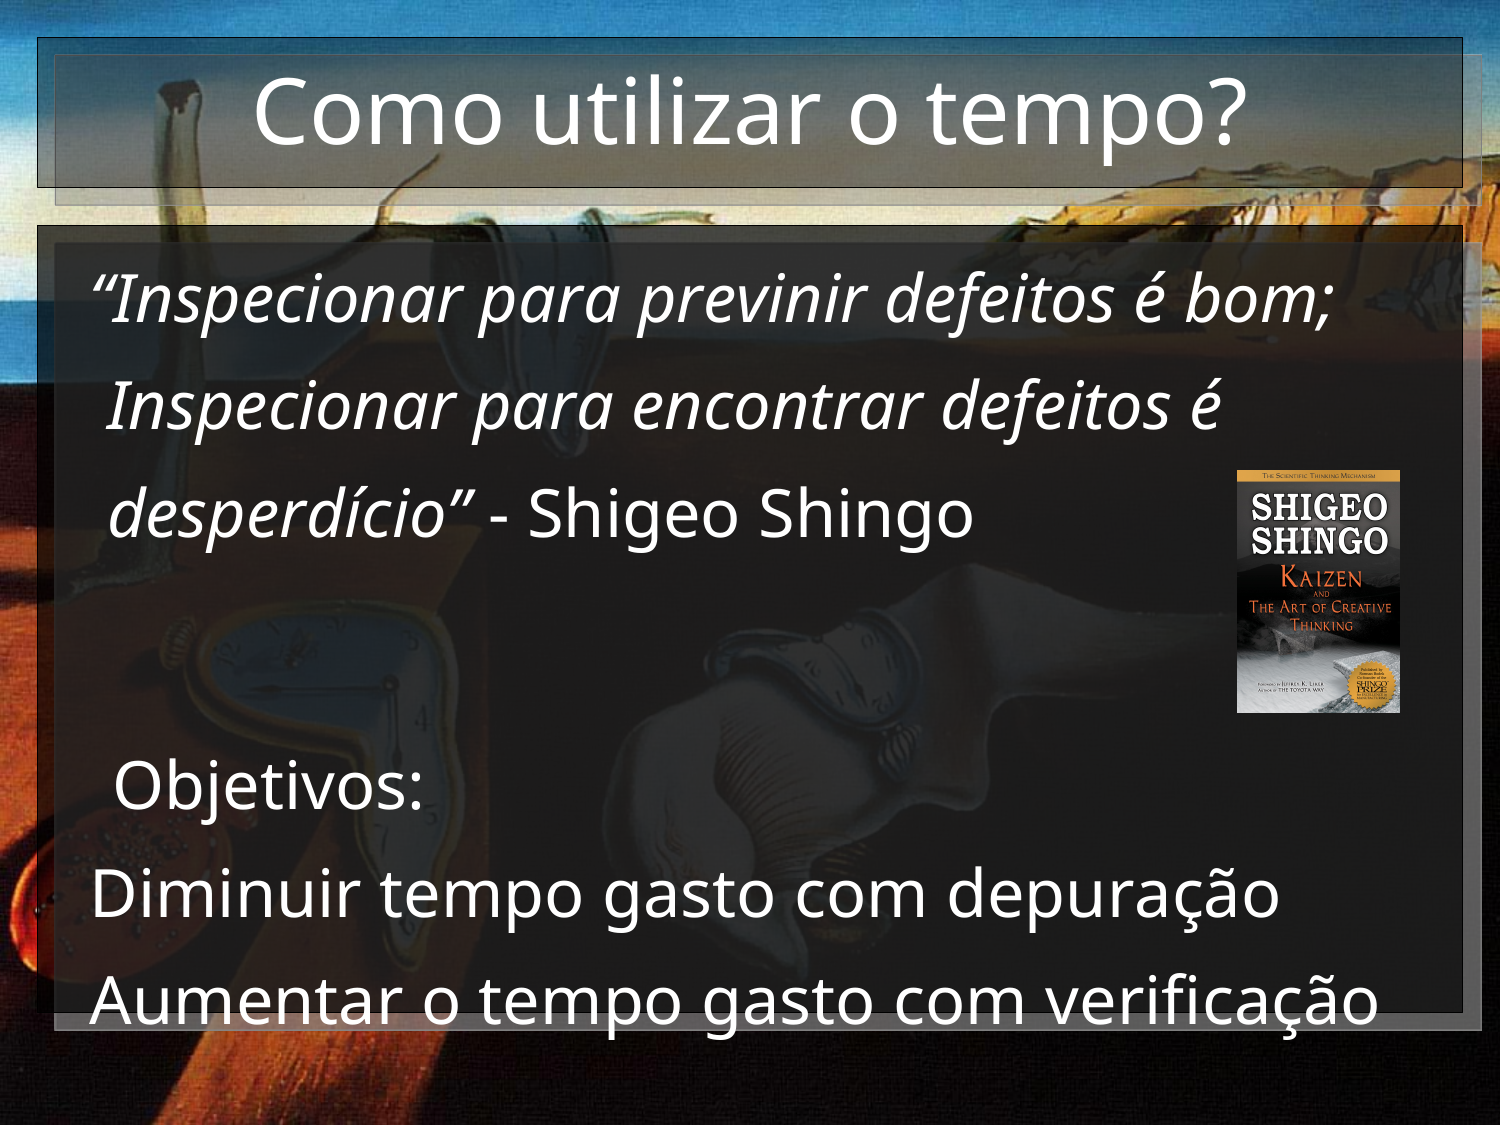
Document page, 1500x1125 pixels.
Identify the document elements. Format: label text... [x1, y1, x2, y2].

list “Inspecionar para previnir defeitos é bom; Inspecionar para encontrar defeitos é desperdício” - Shigeo Shingo Objetivos: Diminuir tempo gasto com depuração Aumentar o tempo gasto com verificação [75, 243, 1471, 1047]
picture [0, 0, 1500, 1125]
title Como utilizar o tempo? [29, 31, 1471, 188]
text_box [37, 225, 1463, 1013]
